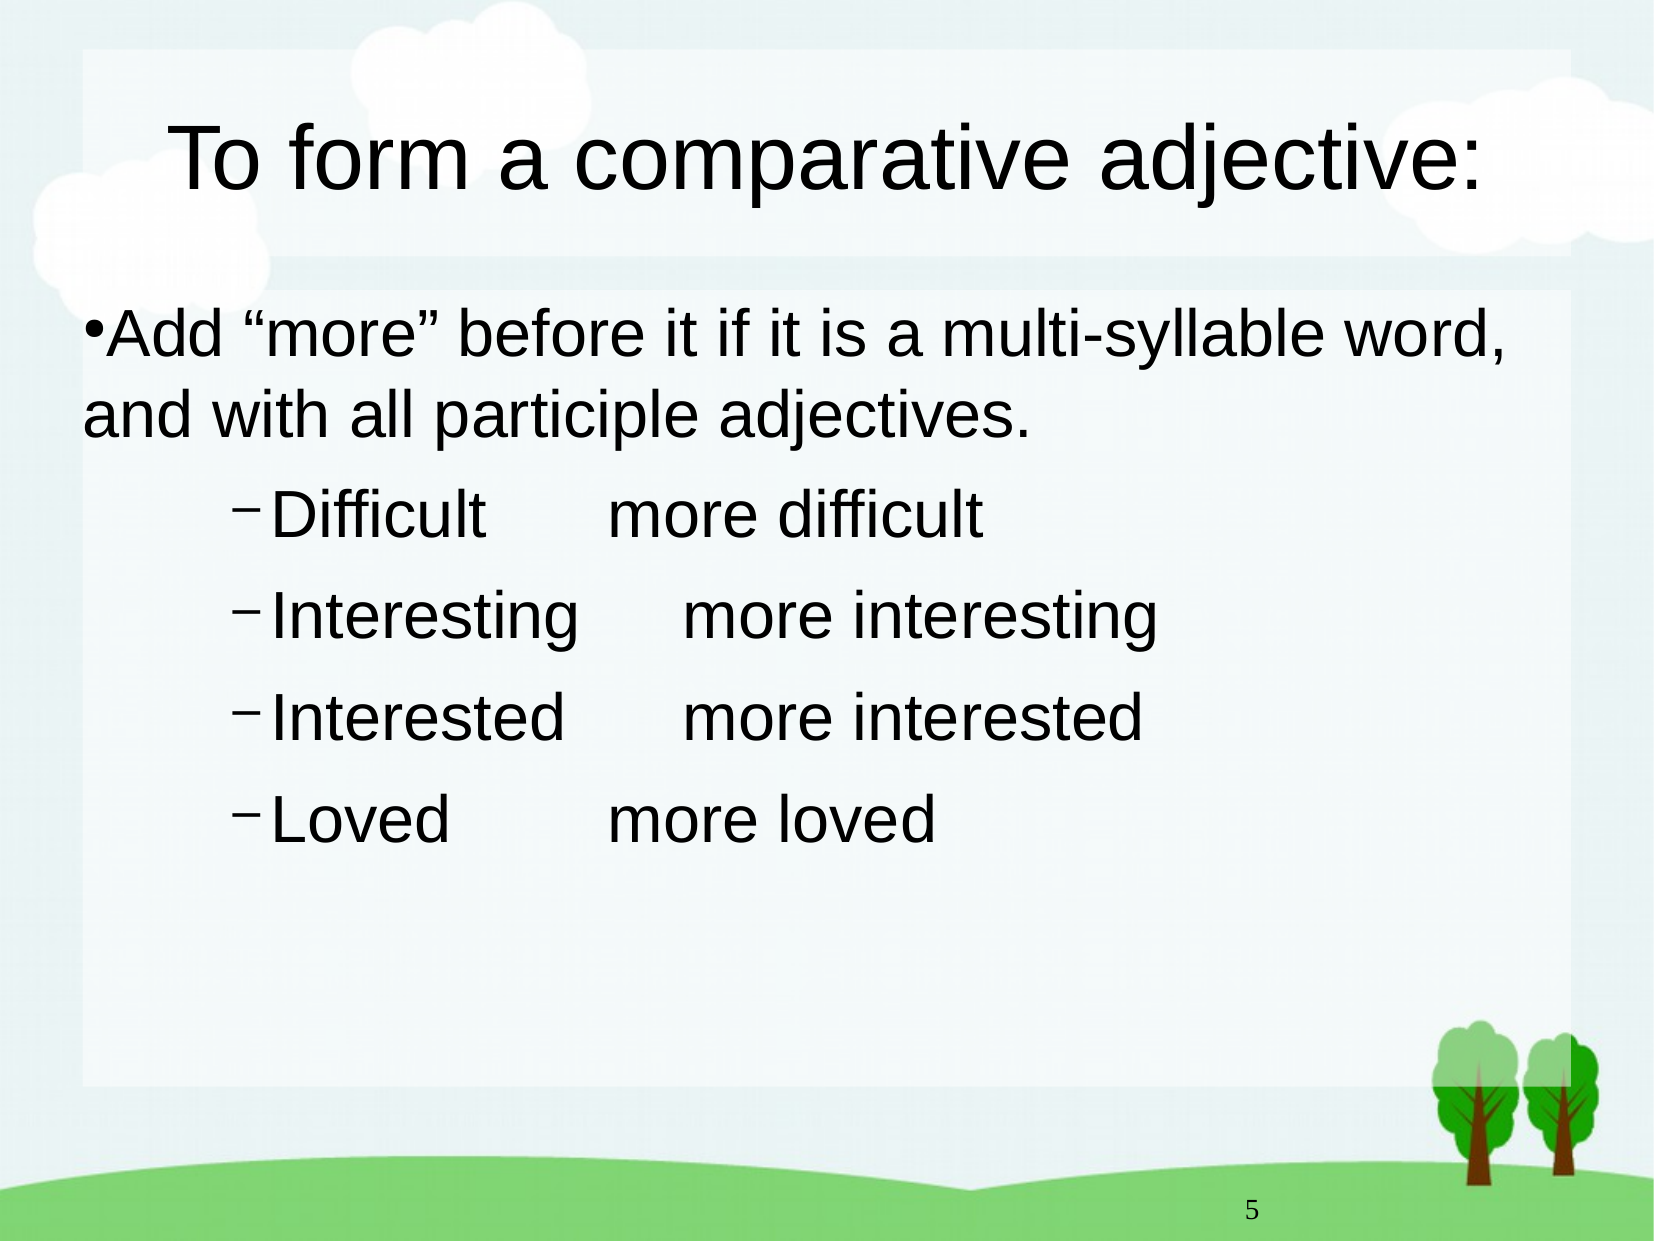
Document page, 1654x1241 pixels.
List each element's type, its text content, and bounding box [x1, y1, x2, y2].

list Add “more” before it if it is a multi-syllable word, and with all participle adjectives. Difficult more difficult Interesting more interesting Interested more interested Loved more loved [82, 290, 1571, 1087]
text_box [1244, 1190, 1630, 1241]
title To form a comparative adjective: [82, 49, 1571, 257]
